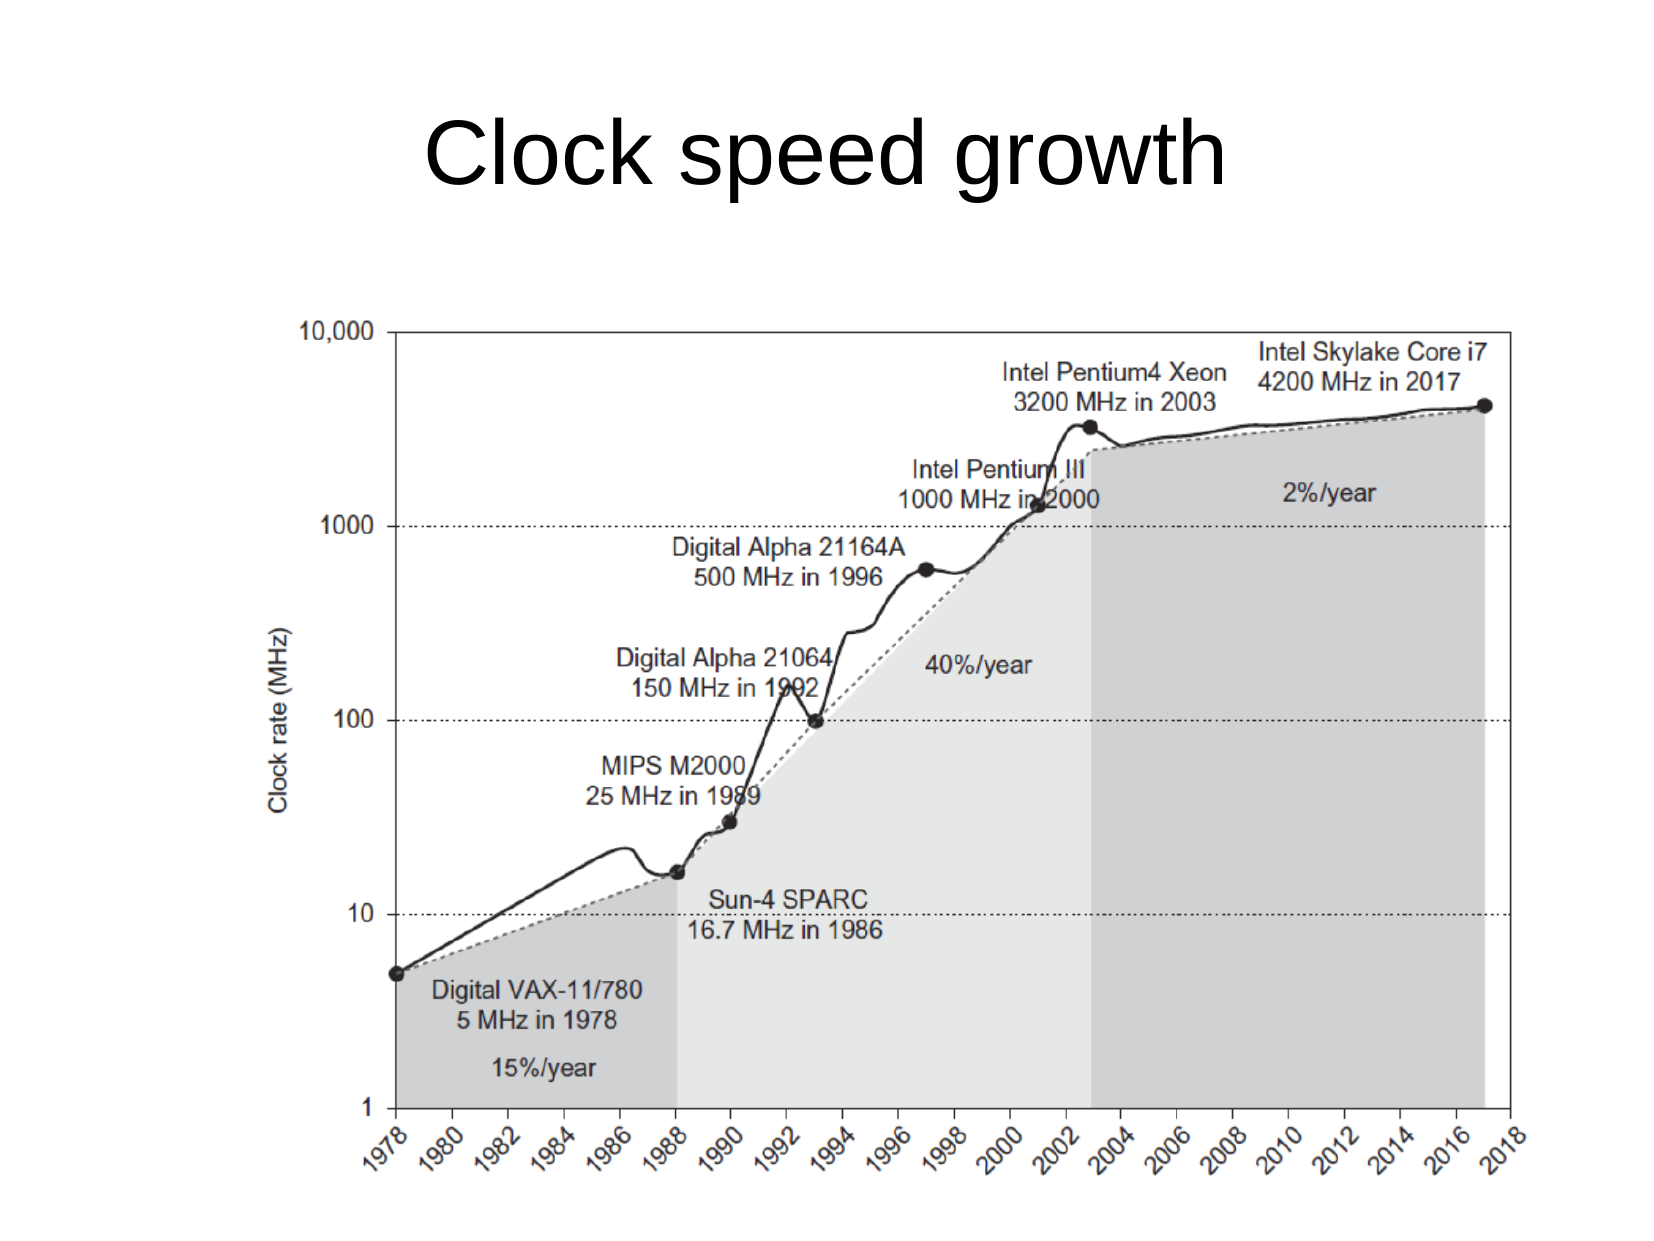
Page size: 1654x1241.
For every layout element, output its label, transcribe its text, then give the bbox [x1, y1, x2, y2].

title Clock speed growth [82, 49, 1571, 257]
picture [253, 299, 1538, 1195]
